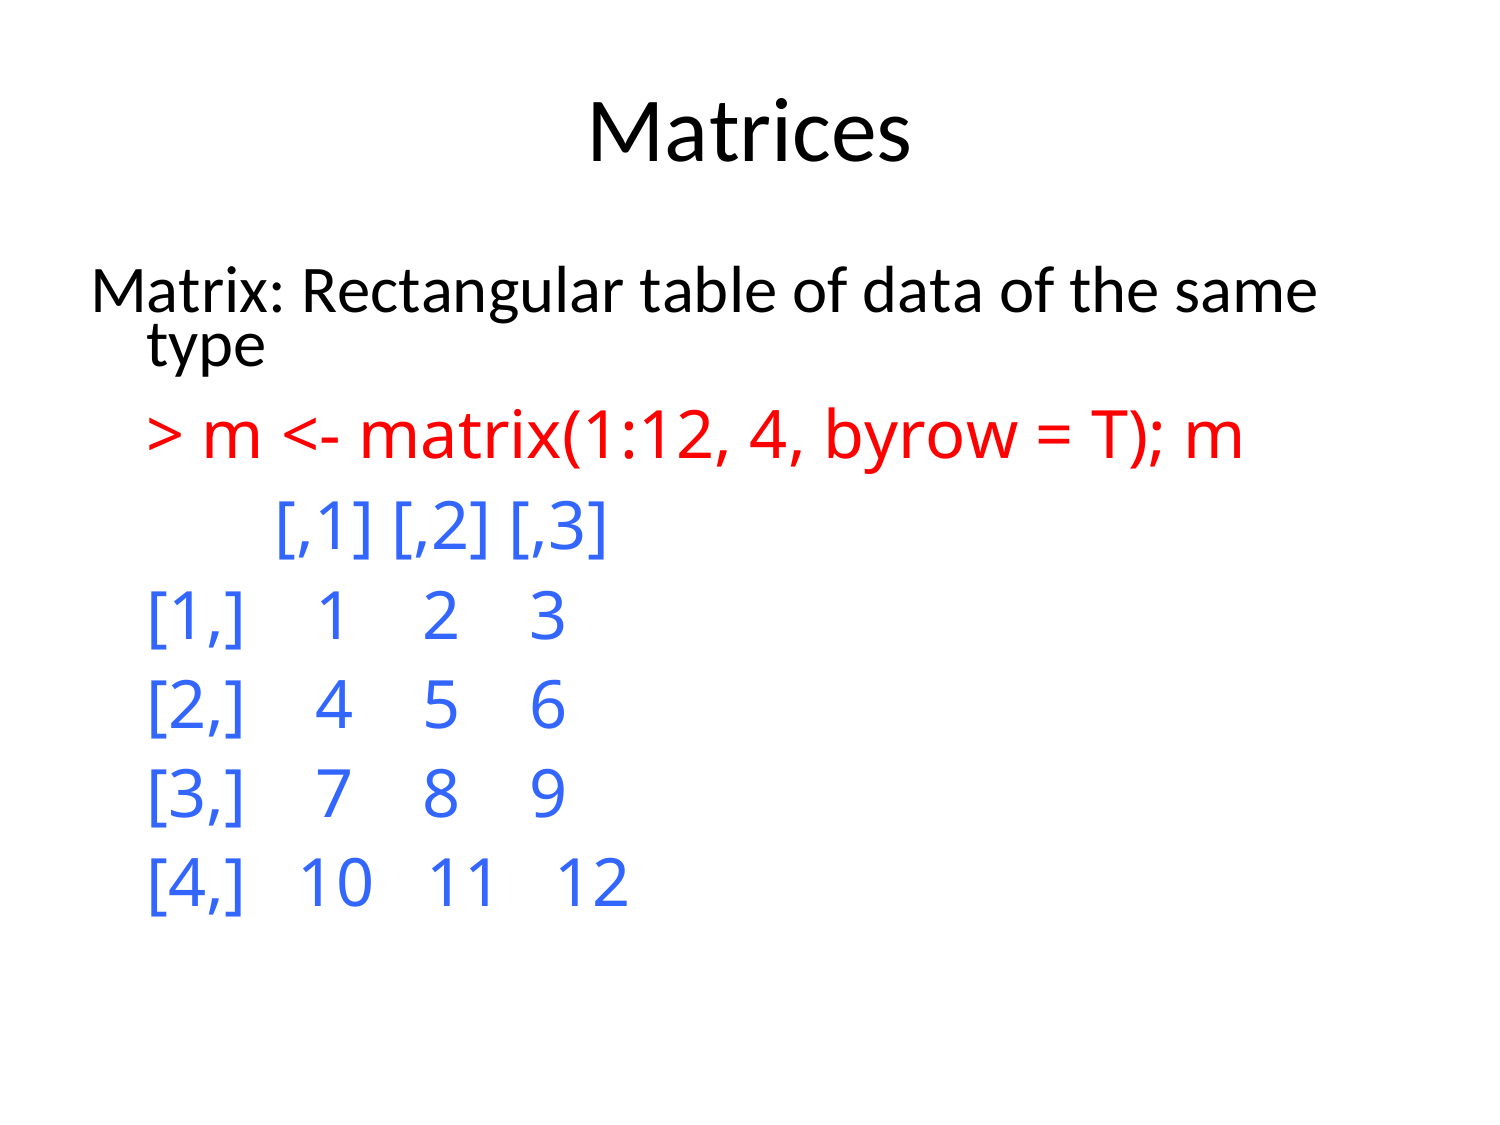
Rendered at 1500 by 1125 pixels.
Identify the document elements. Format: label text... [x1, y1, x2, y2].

list Matrix: Rectangular table of data of the same type > m <- matrix(1:12, 4, byrow = T); m [,1] [,2] [,3] [1,] 1 2 3 [2,] 4 5 6 [3,] 7 8 9 [4,] 10 11 12 [75, 262, 1426, 1006]
title Matrices [75, 45, 1426, 233]
